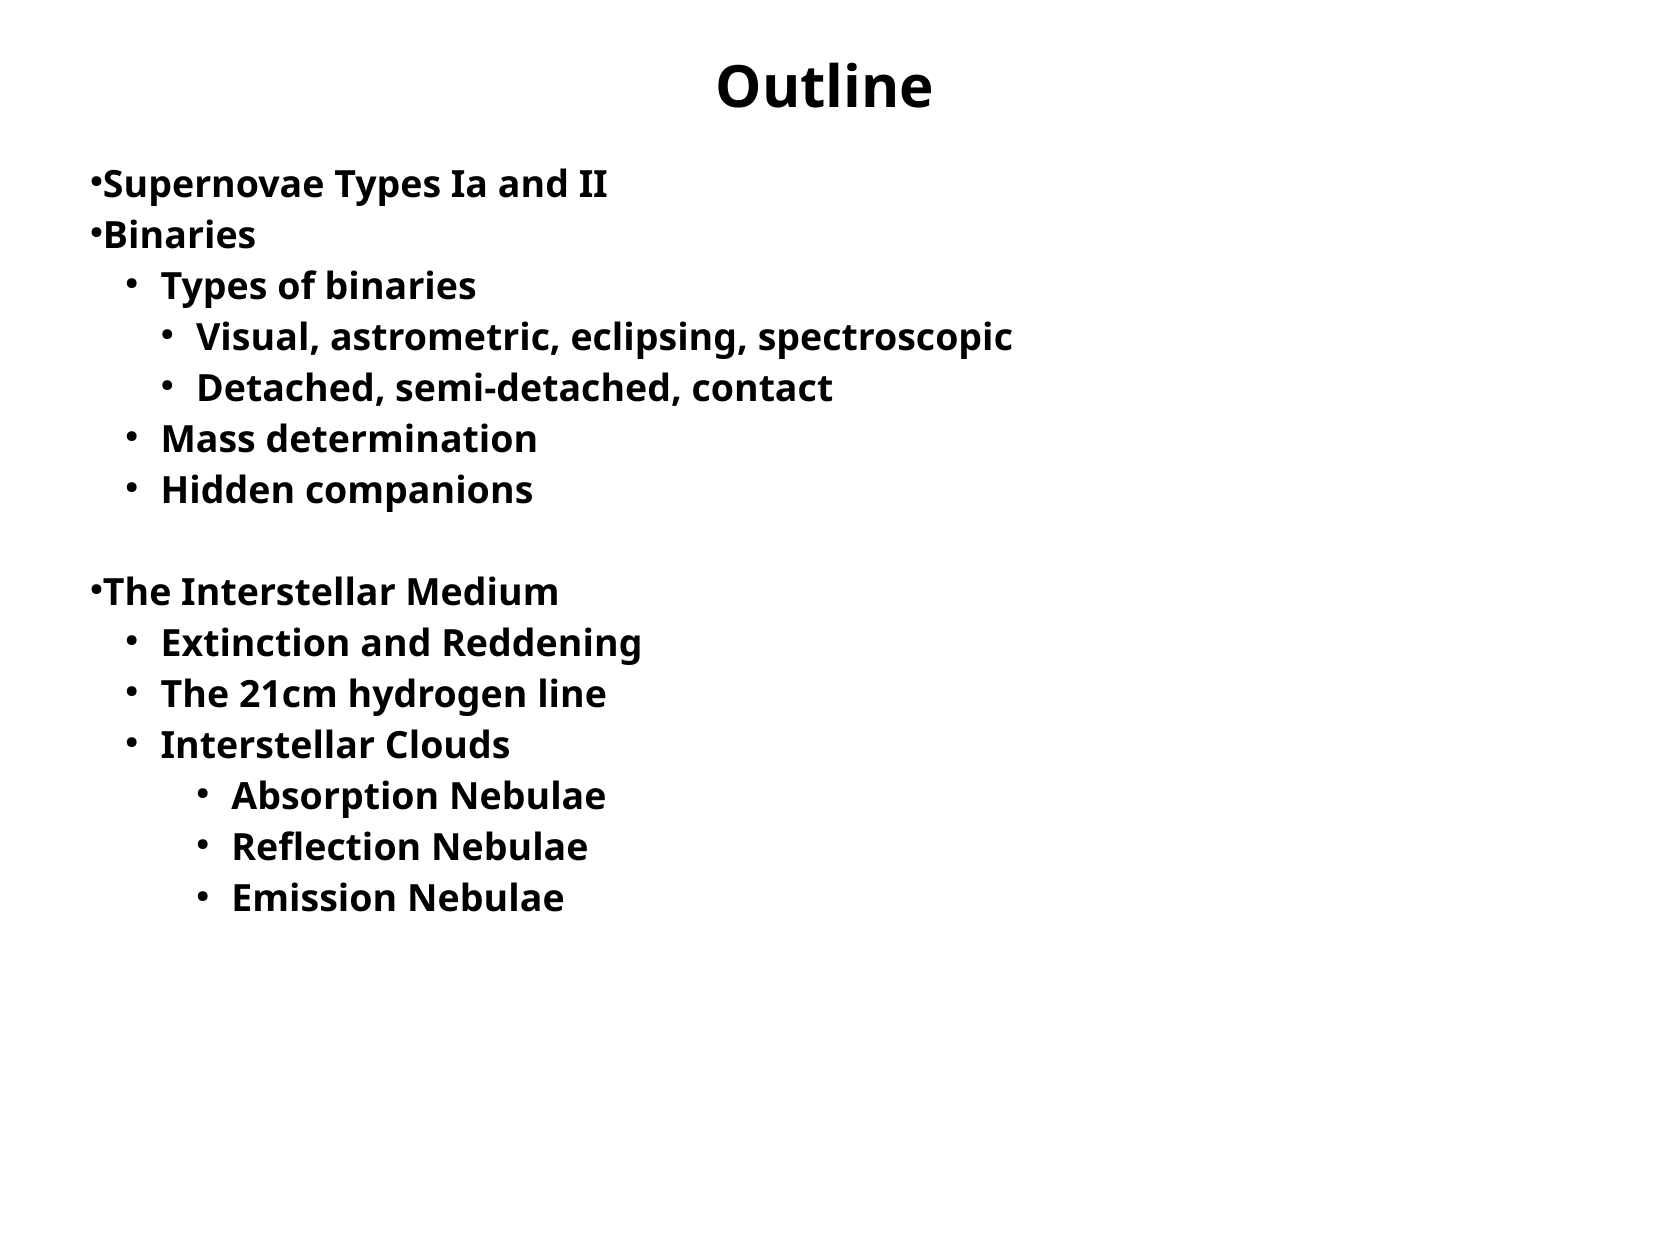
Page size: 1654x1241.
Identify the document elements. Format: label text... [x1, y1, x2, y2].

text_box Supernovae Types Ia and II Binaries Types of binaries Visual, astrometric, eclipsing, spectroscopic Detached, semi-detached, contact Mass determination Hidden companions The Interstellar Medium Extinction and Reddening The 21cm hydrogen line Interstellar Clouds Absorption Nebulae Reflection Nebulae Emission Nebulae [74, 150, 1575, 1126]
text_box Outline [262, 37, 1388, 134]
